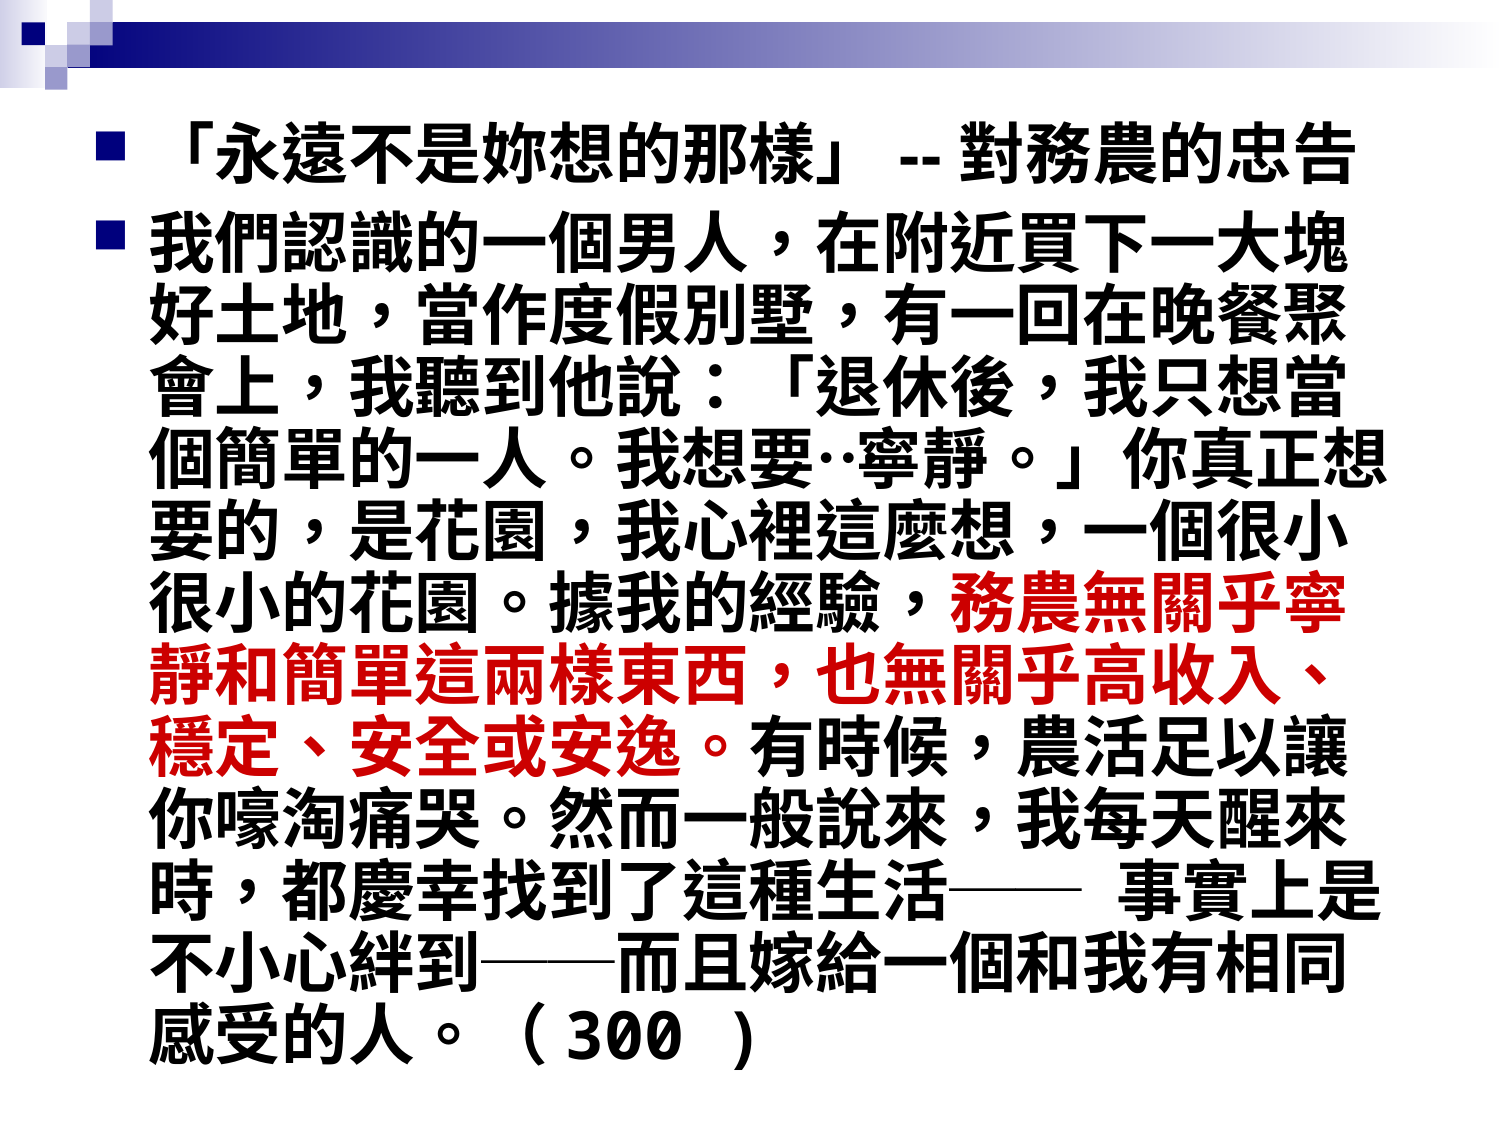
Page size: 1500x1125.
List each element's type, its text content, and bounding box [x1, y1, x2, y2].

list 「永遠不是妳想的那樣」--對務農的忠告 我們認識的一個男人，在附近買下一大塊好土地，當作度假別墅，有一回在晚餐聚會上，我聽到他說：「退休後，我只想當個簡單的一人。我想要…寧靜。」你真正想要的，是花園，我心裡這麼想，一個很小很小的花園。據我的經驗，務農無關乎寧靜和簡單這兩樣東西，也無關乎高收入、穩定、安全或安逸。有時候，農活足以讓你嚎淘痛哭。然而一般說來，我每天醒來時，都慶幸找到了這種生活── 事實上是不小心絆到──而且嫁給一個和我有相同感受的人。（300 ) [76, 113, 1427, 1094]
